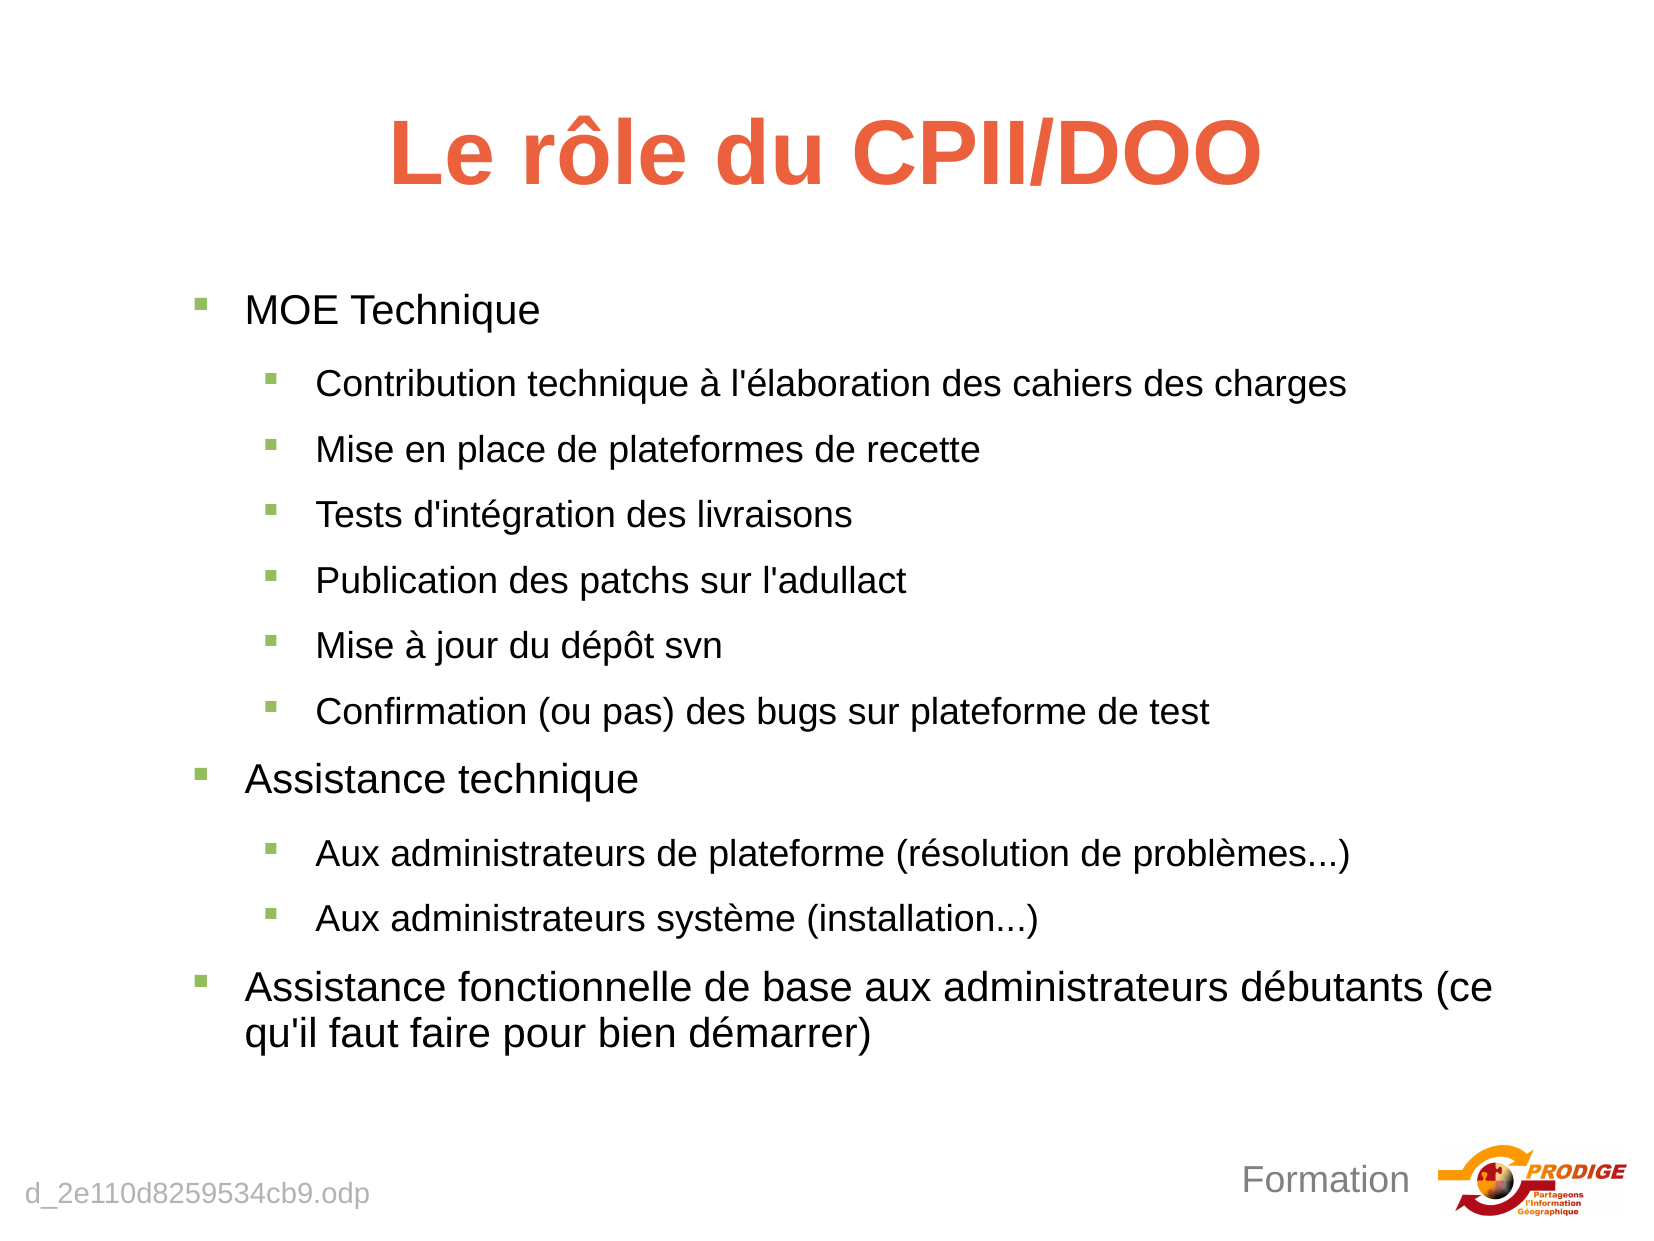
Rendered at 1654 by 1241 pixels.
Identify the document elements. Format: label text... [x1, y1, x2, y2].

list MOE Technique Contribution technique à l'élaboration des cahiers des charges Mise en place de plateformes de recette Tests d'intégration des livraisons Publication des patchs sur l'adullact Mise à jour du dépôt svn Confirmation (ou pas) des bugs sur plateforme de test Assistance technique Aux administrateurs de plateforme (résolution de problèmes...) Aux administrateurs système (installation...) Assistance fonctionnelle de base aux administrateurs débutants (ce qu'il faut faire pour bien démarrer) [173, 286, 1503, 1091]
title Le rôle du CPII/DOO [82, 56, 1571, 250]
picture [1438, 1145, 1627, 1216]
